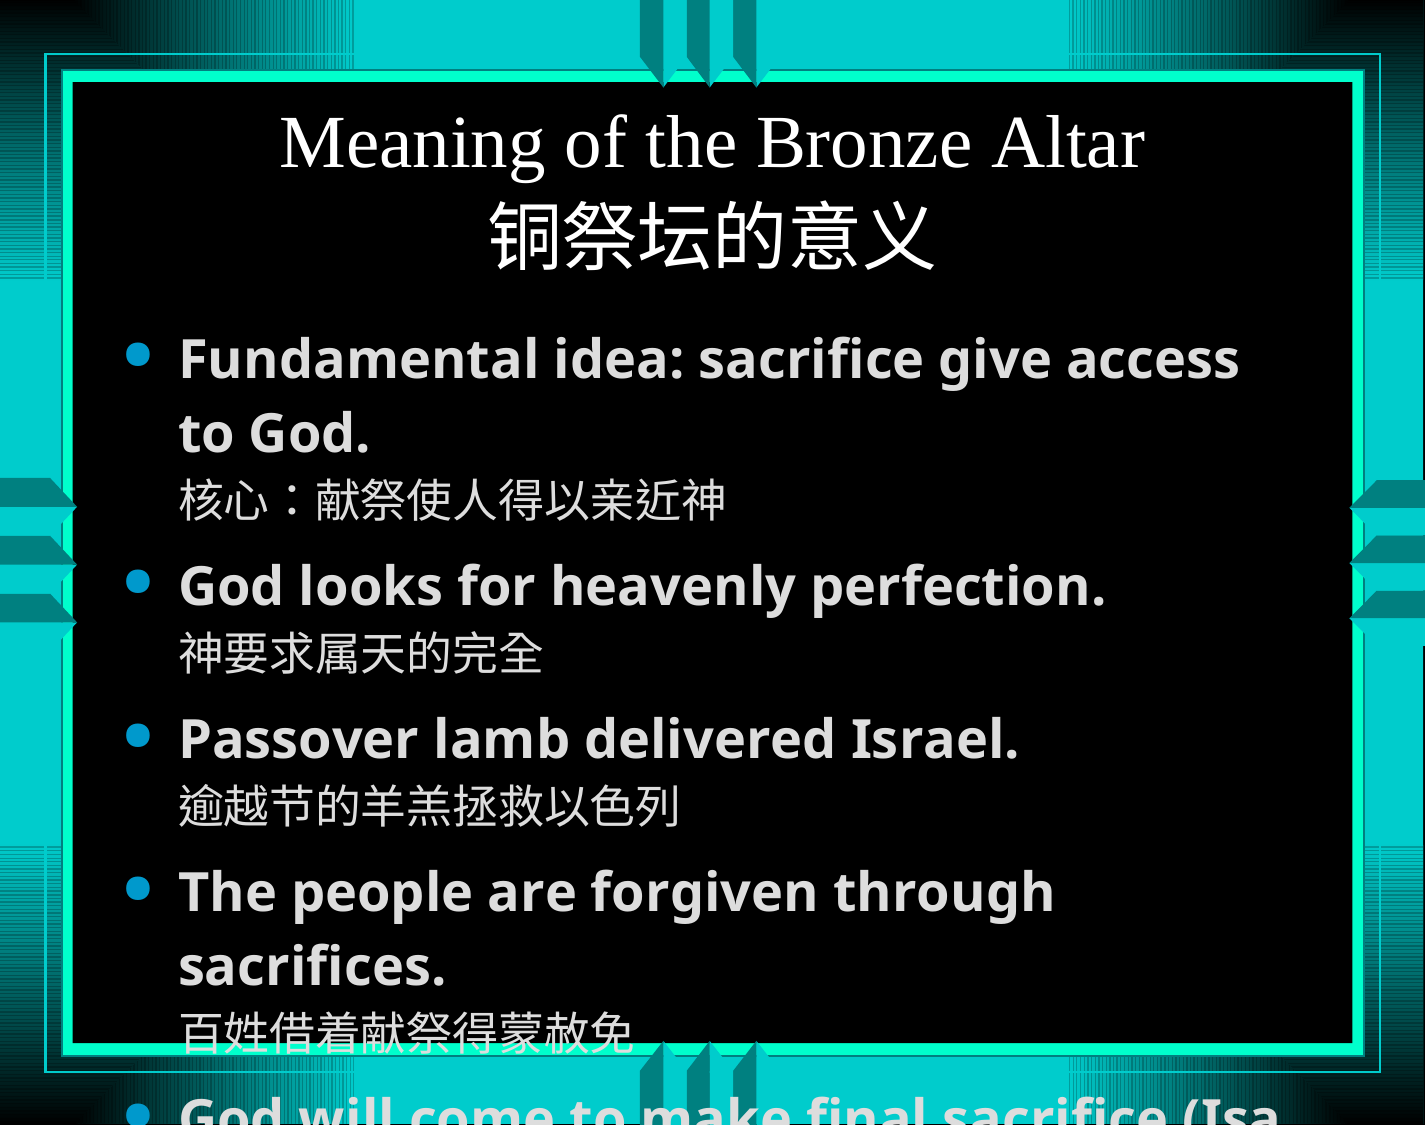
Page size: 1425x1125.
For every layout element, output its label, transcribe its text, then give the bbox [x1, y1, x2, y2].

list Fundamental idea: sacrifice give access to God. 核心：献祭使人得以亲近神 God looks for heavenly perfection. 神要求属天的完全 Passover lamb delivered Israel. 逾越节的羊羔拯救以色列 The people are forgiven through sacrifices. 百姓借着献祭得蒙赦免 God will come to make final sacrifice (Isa. 53). 神必来成就终极的祭（赛53） [106, 312, 1319, 1063]
title Meaning of the Bronze Altar 铜祭坛的意义 [106, 99, 1319, 288]
